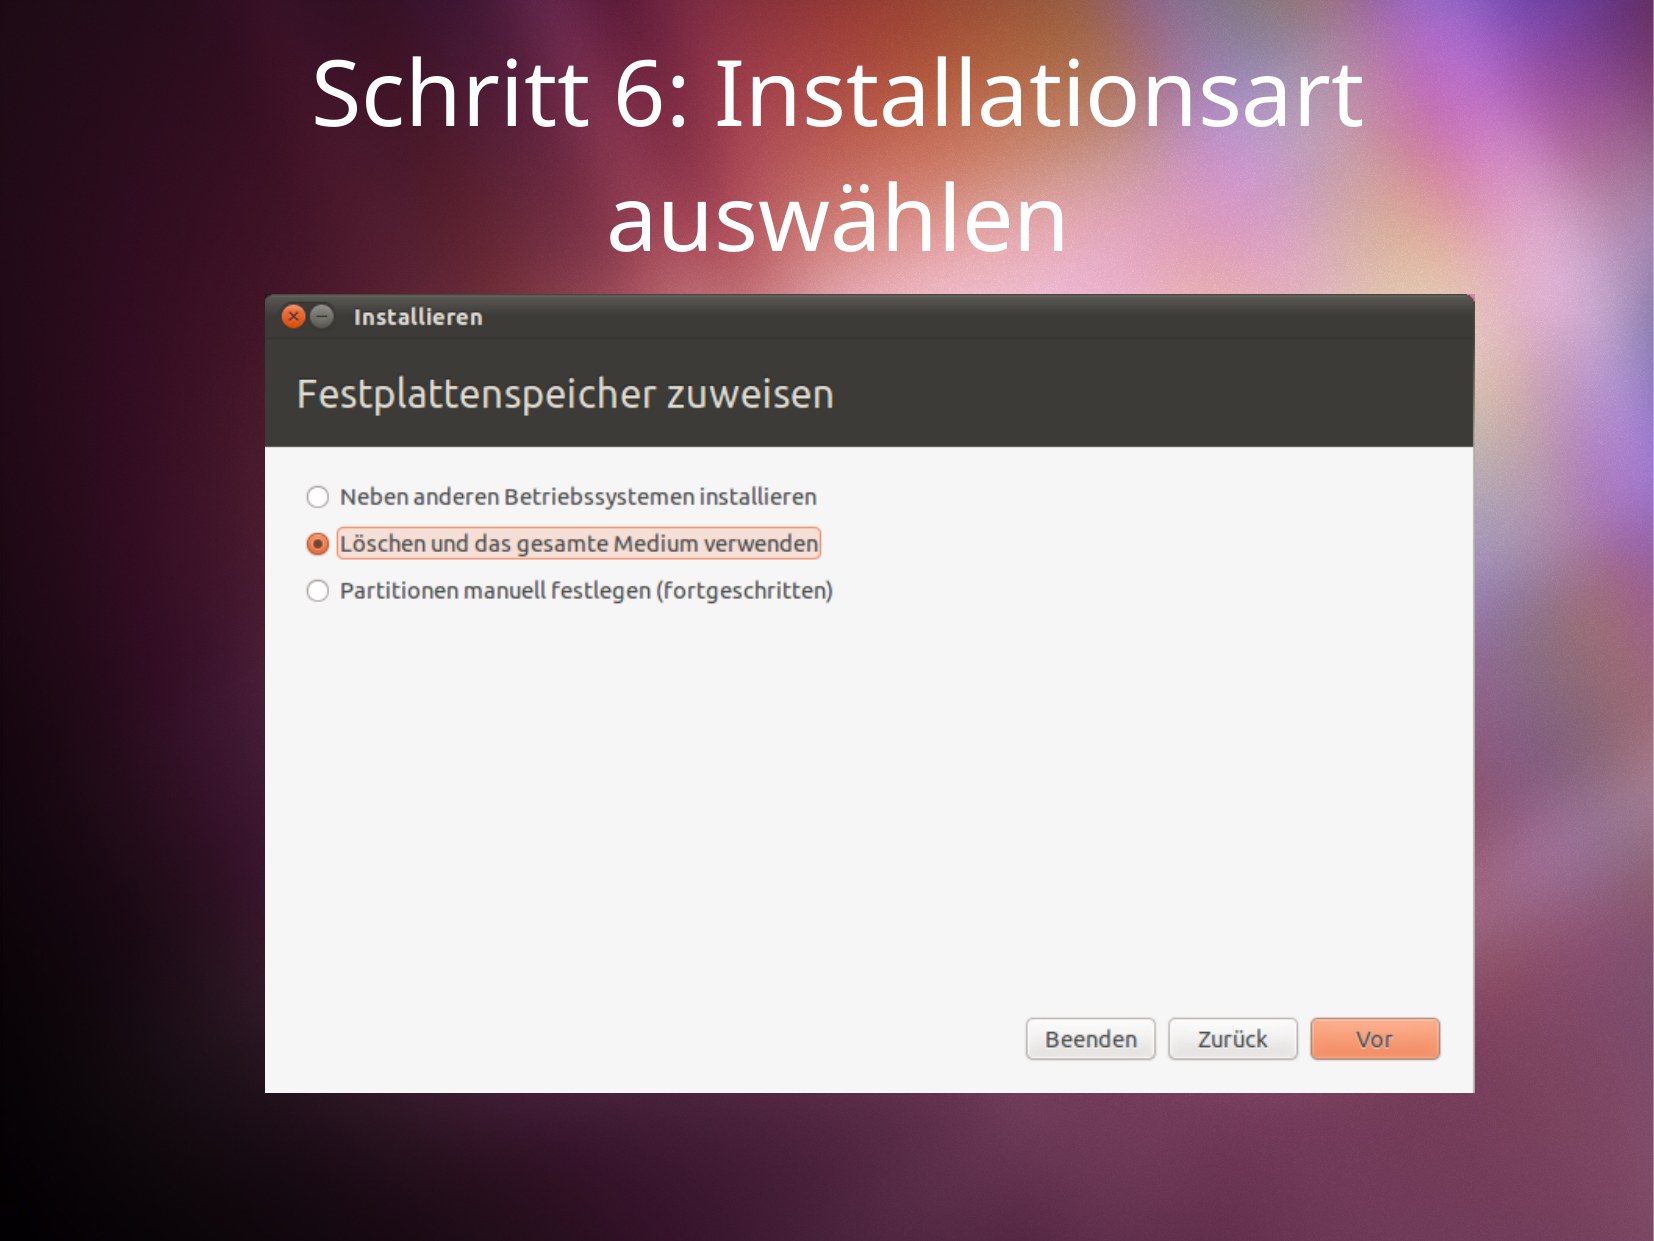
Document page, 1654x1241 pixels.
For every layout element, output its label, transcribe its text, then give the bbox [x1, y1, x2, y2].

title Schritt 6: Installationsart auswählen [94, 49, 1583, 257]
picture [0, 0, 1654, 1241]
